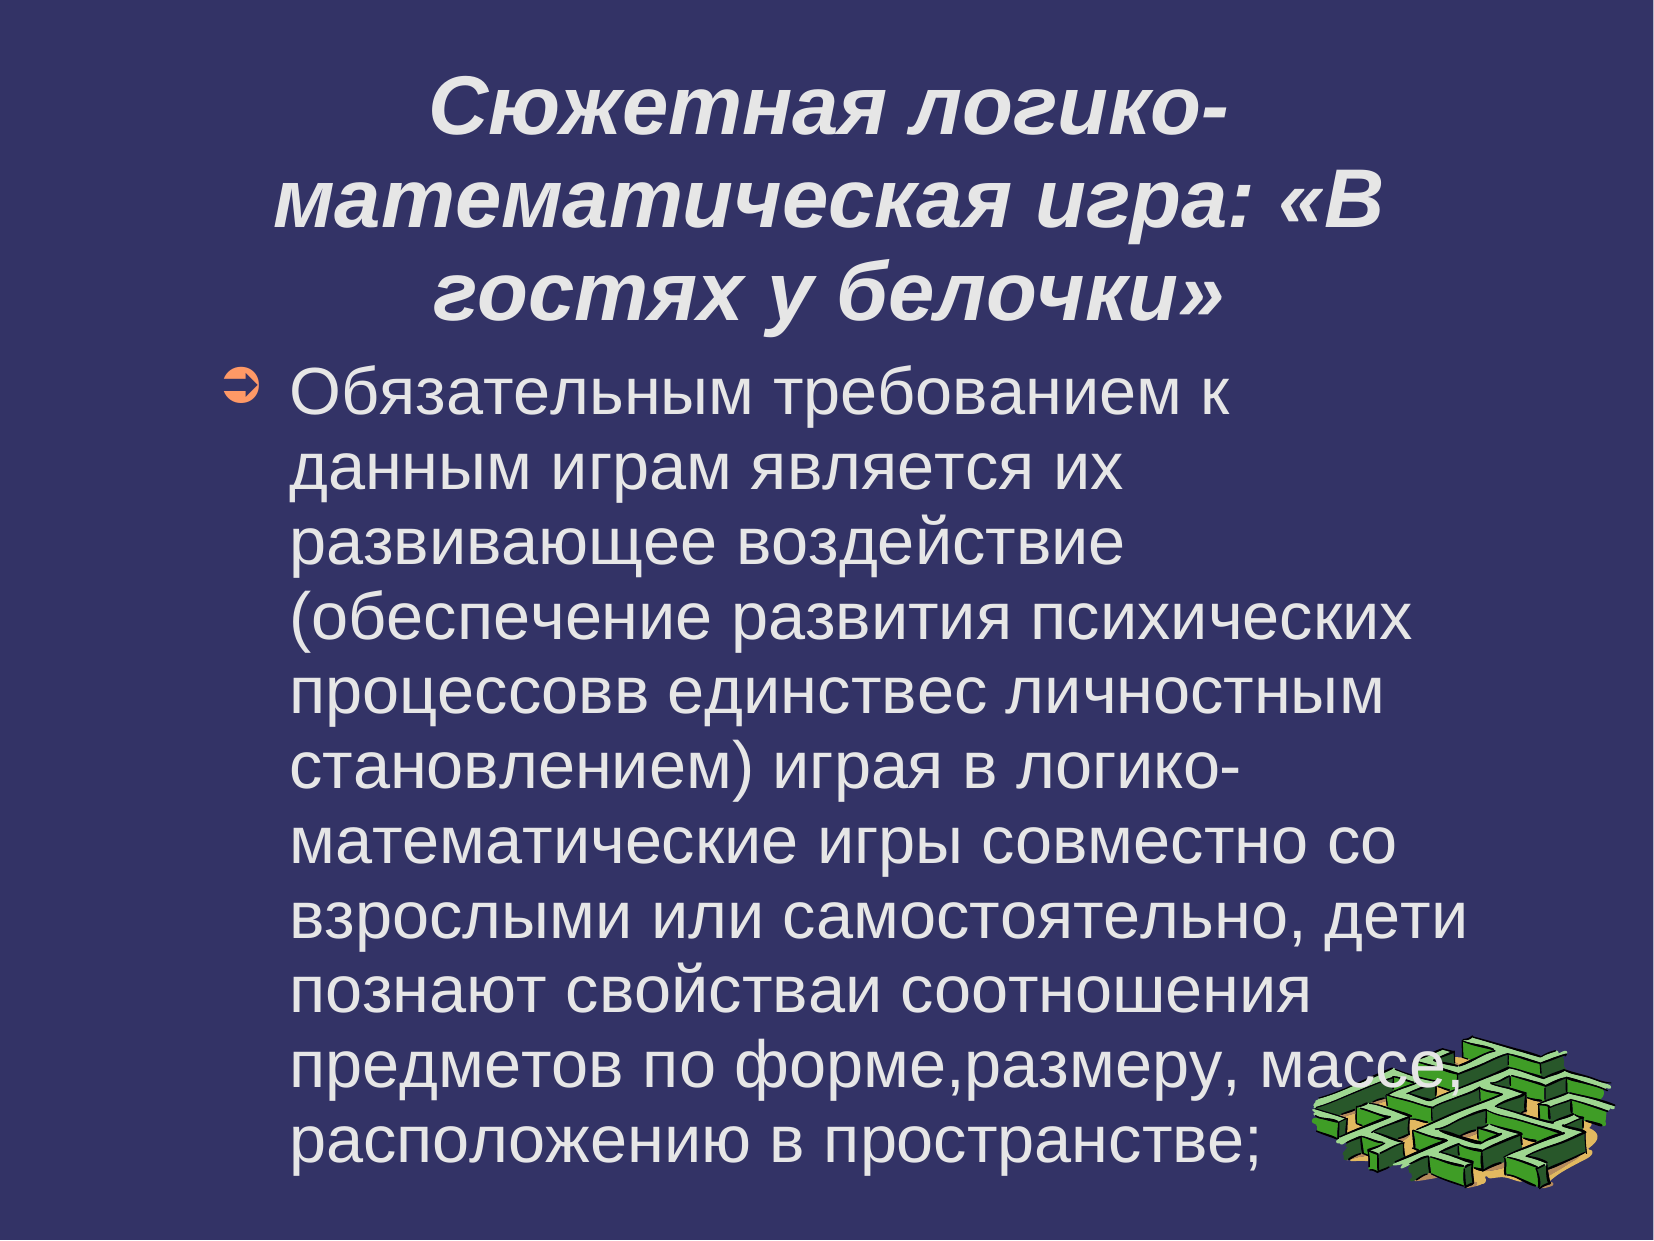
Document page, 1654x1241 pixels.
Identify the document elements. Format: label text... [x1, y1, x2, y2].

title Сюжетная логико-математическая игра: «В гостях у белочки» [123, 102, 1536, 296]
list Обязательным требованием к данным играм является их развивающее воздействие (обеспечение развития психических процессовв единствес личностным становлением) играя в логико-математические игры совместно со взрослыми или самостоятельно, дети познают свойстваи соотношения предметов по форме,размеру, массе, расположению в пространстве; [206, 354, 1473, 1177]
